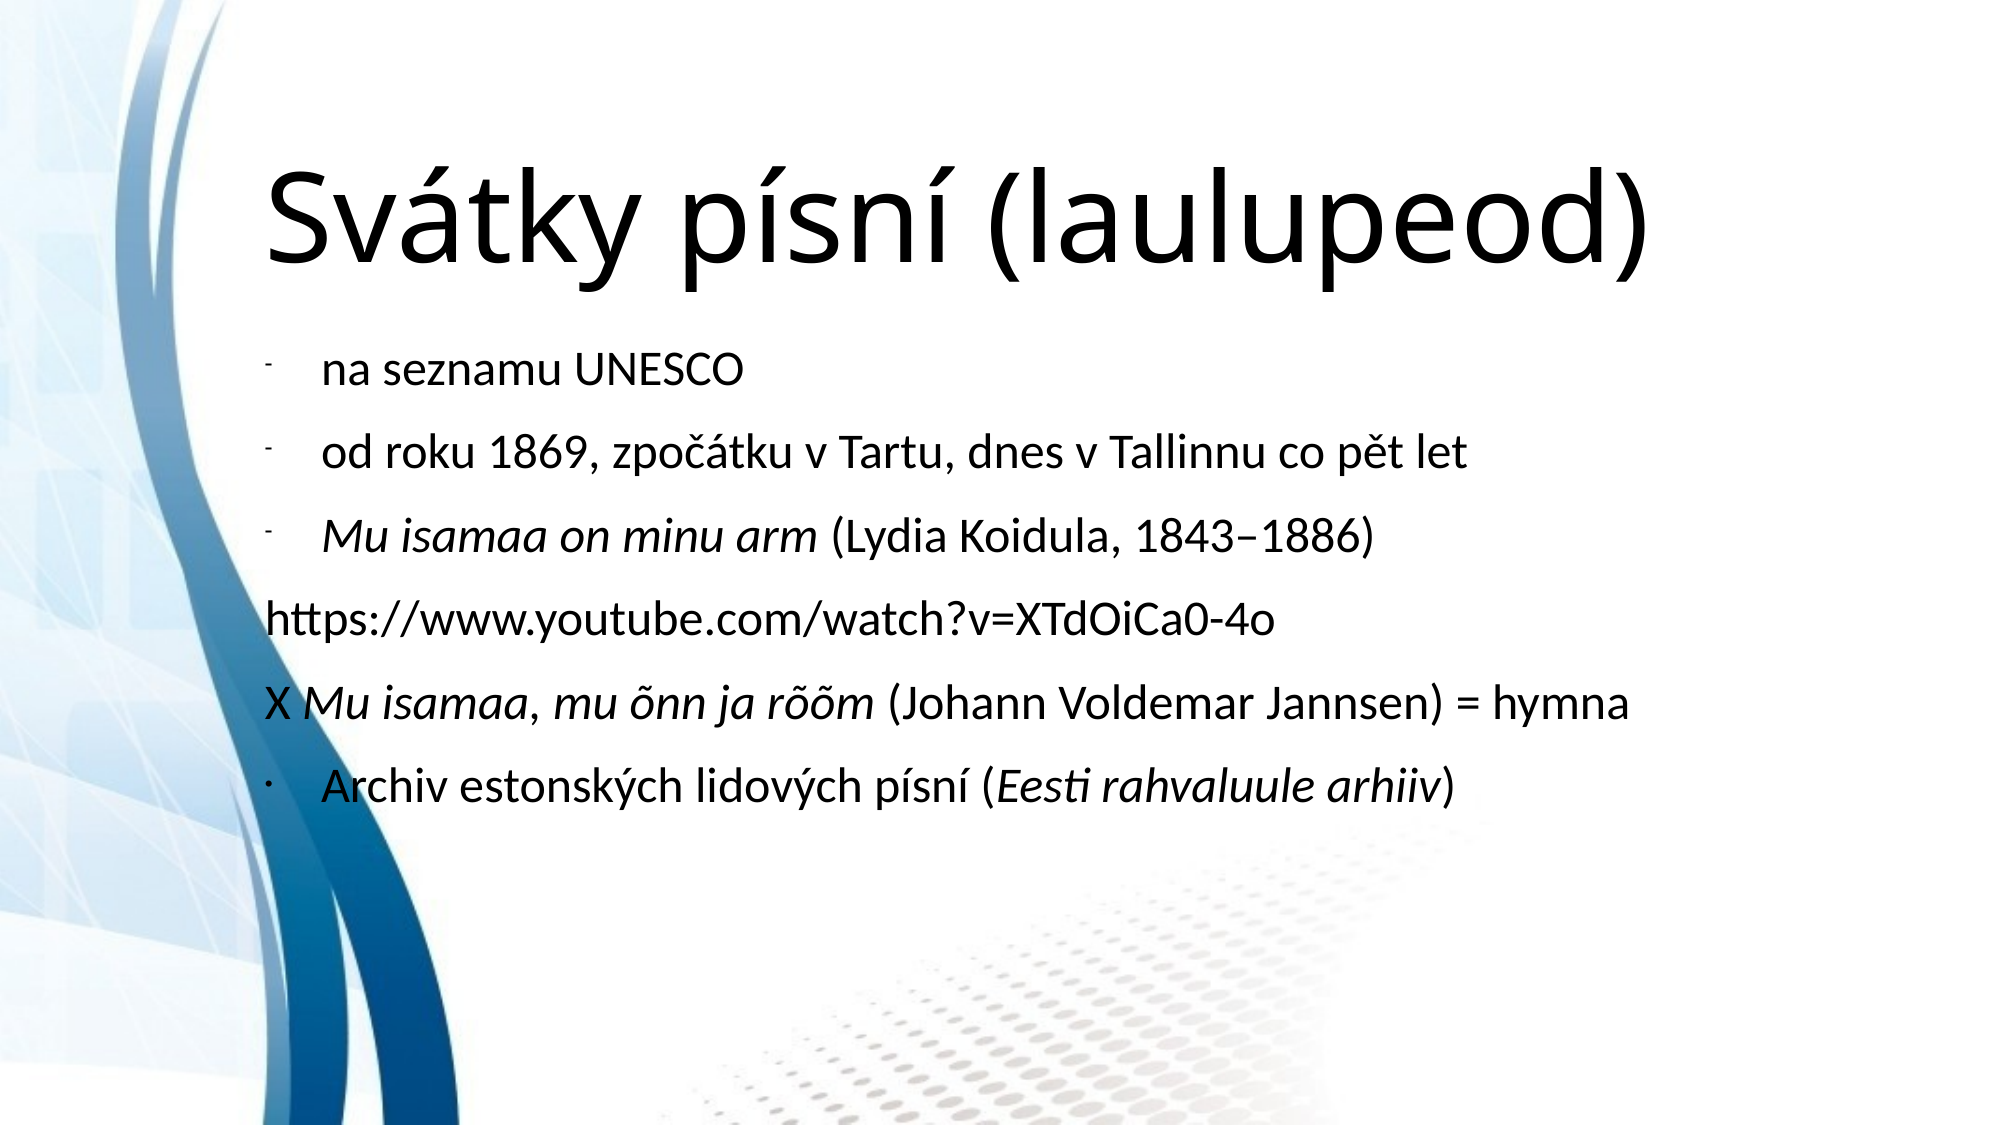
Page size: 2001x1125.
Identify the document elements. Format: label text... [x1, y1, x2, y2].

picture [289, 863, 315, 868]
picture [0, 0, 1495, 1125]
title Svátky písní (laulupeod) [249, 121, 1750, 297]
picture [357, 863, 363, 870]
subtitle na seznamu UNESCO od roku 1869, zpočátku v Tartu, dnes v Tallinnu co pět let Mu isamaa on minu arm (Lydia Koidula, 1843–1886) https://www.youtube.com/watch?v=XTdOiCa0-4o X Mu isamaa, mu õnn ja rõõm (Johann Voldemar Jannsen) = hymna Archiv estonských lidových písní (Eesti rahvaluule arhiiv) [249, 334, 1750, 863]
